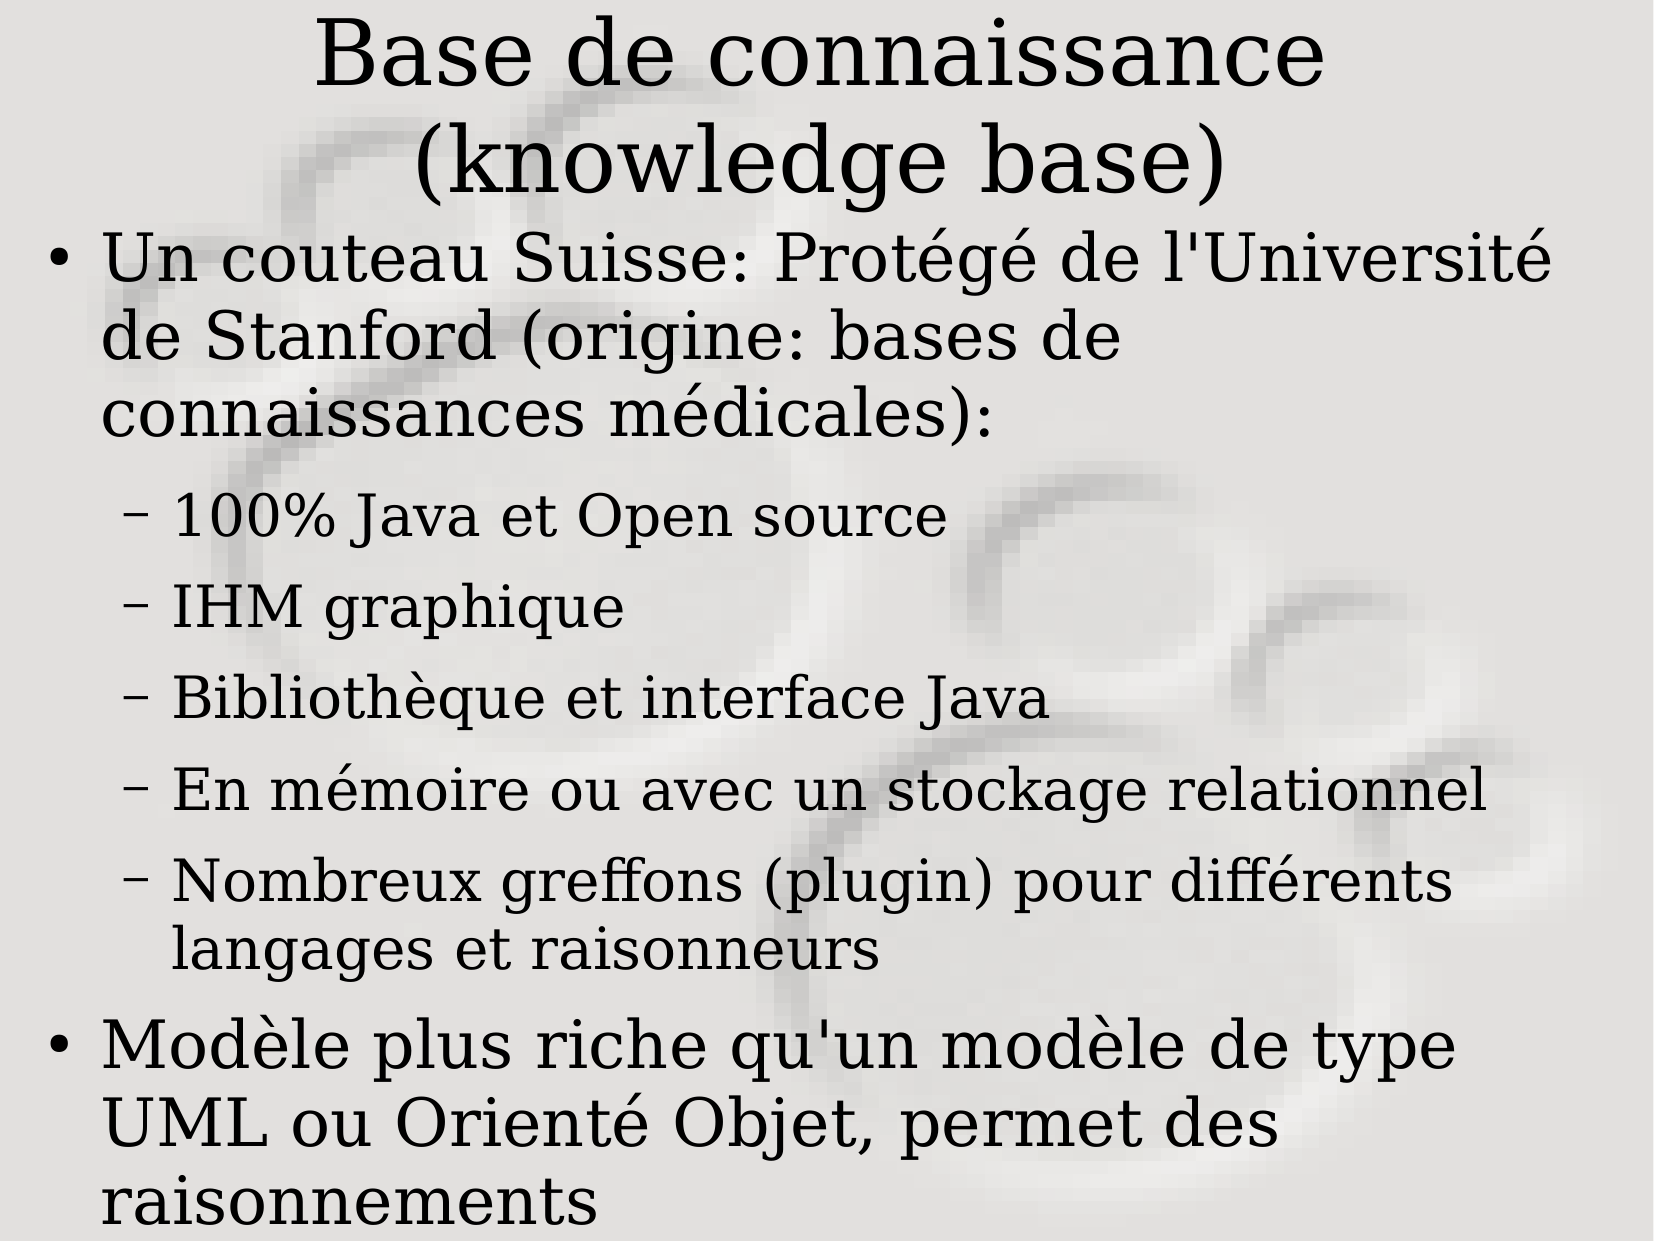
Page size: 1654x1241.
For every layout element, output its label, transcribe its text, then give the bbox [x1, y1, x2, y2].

picture [0, 0, 1654, 1241]
title Base de connaissance (knowledge base) [76, 0, 1565, 215]
list Un couteau Suisse: Protégé de l'Université de Stanford (origine: bases de connaissances médicales): 100% Java et Open source IHM graphique Bibliothèque et interface Java En mémoire ou avec un stockage relationnel Nombreux greffons (plugin) pour différents langages et raisonneurs Modèle plus riche qu'un modèle de type UML ou Orienté Objet, permet des raisonnements [29, 219, 1625, 1241]
